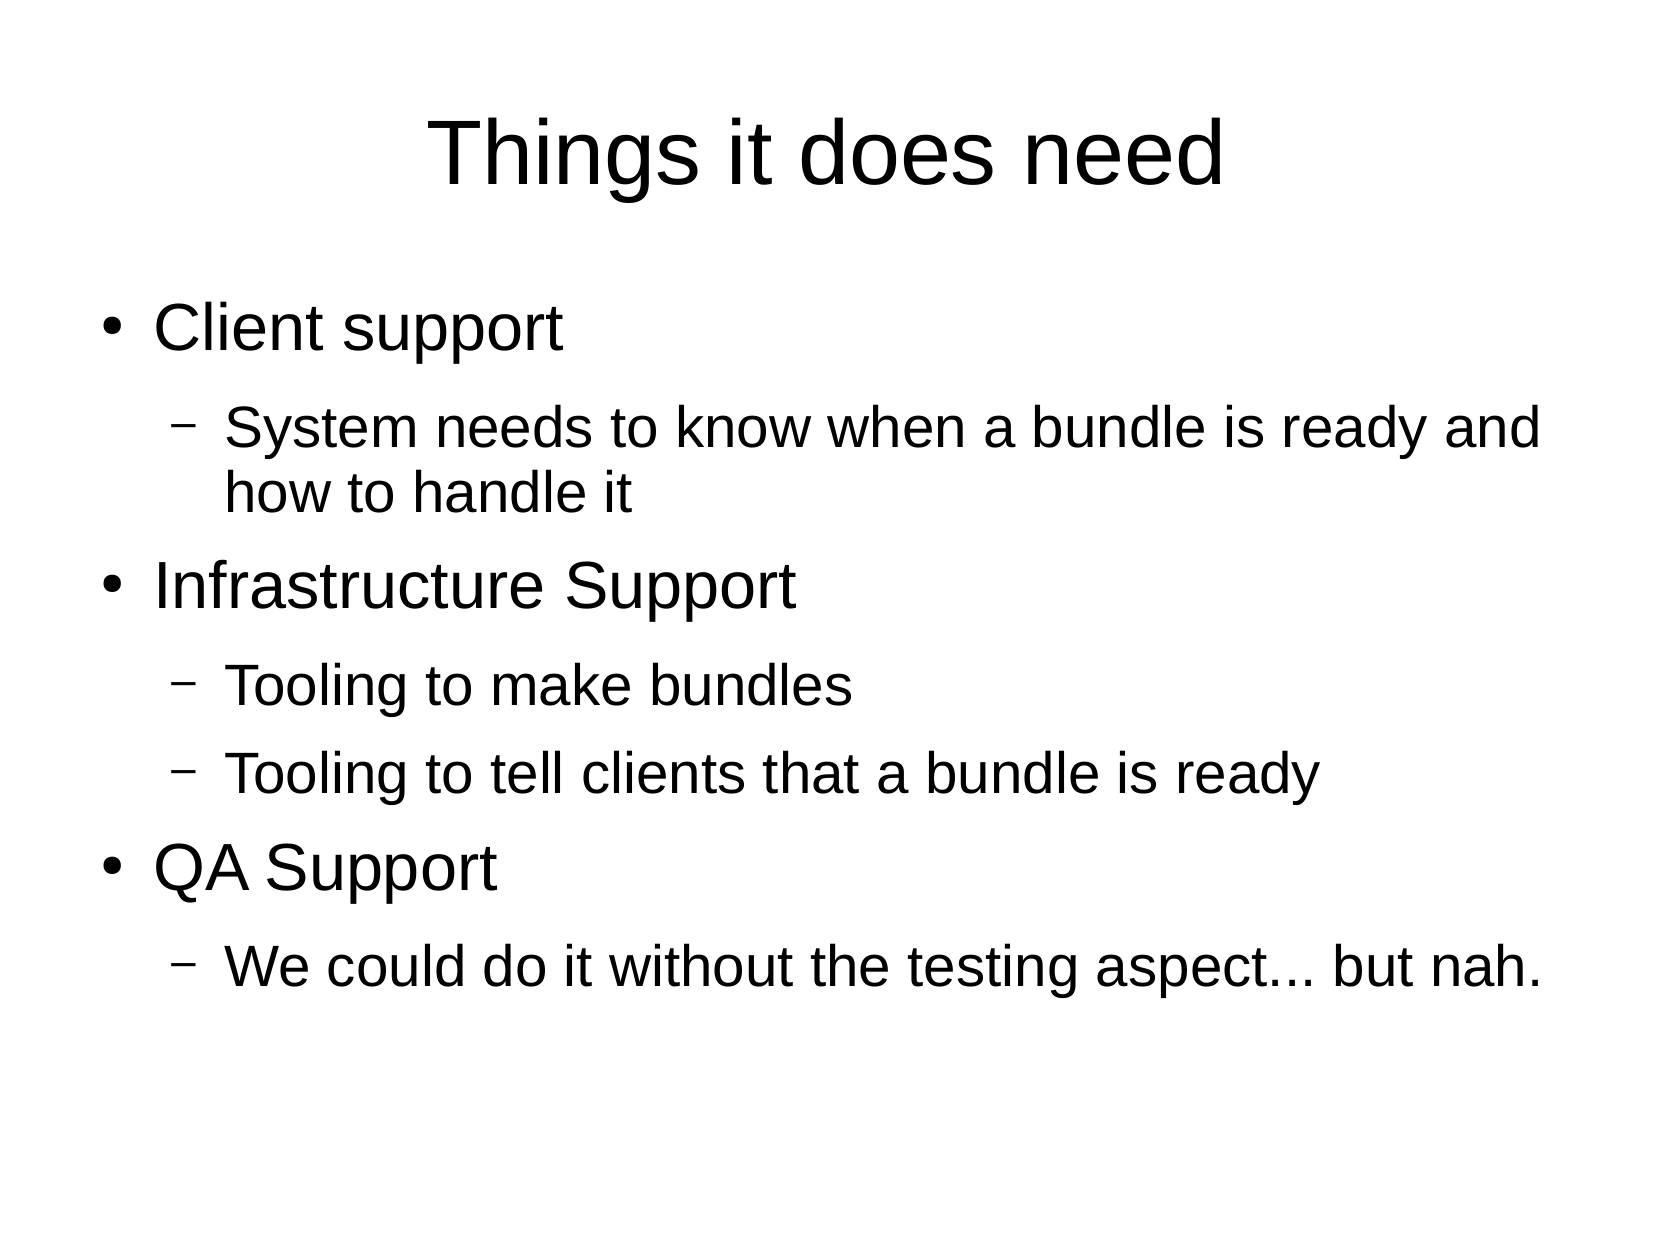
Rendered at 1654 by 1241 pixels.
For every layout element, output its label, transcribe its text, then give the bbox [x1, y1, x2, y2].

list Client support System needs to know when a bundle is ready and how to handle it Infrastructure Support Tooling to make bundles Tooling to tell clients that a bundle is ready QA Support We could do it without the testing aspect... but nah. [82, 290, 1571, 1010]
title Things it does need [82, 49, 1571, 257]
